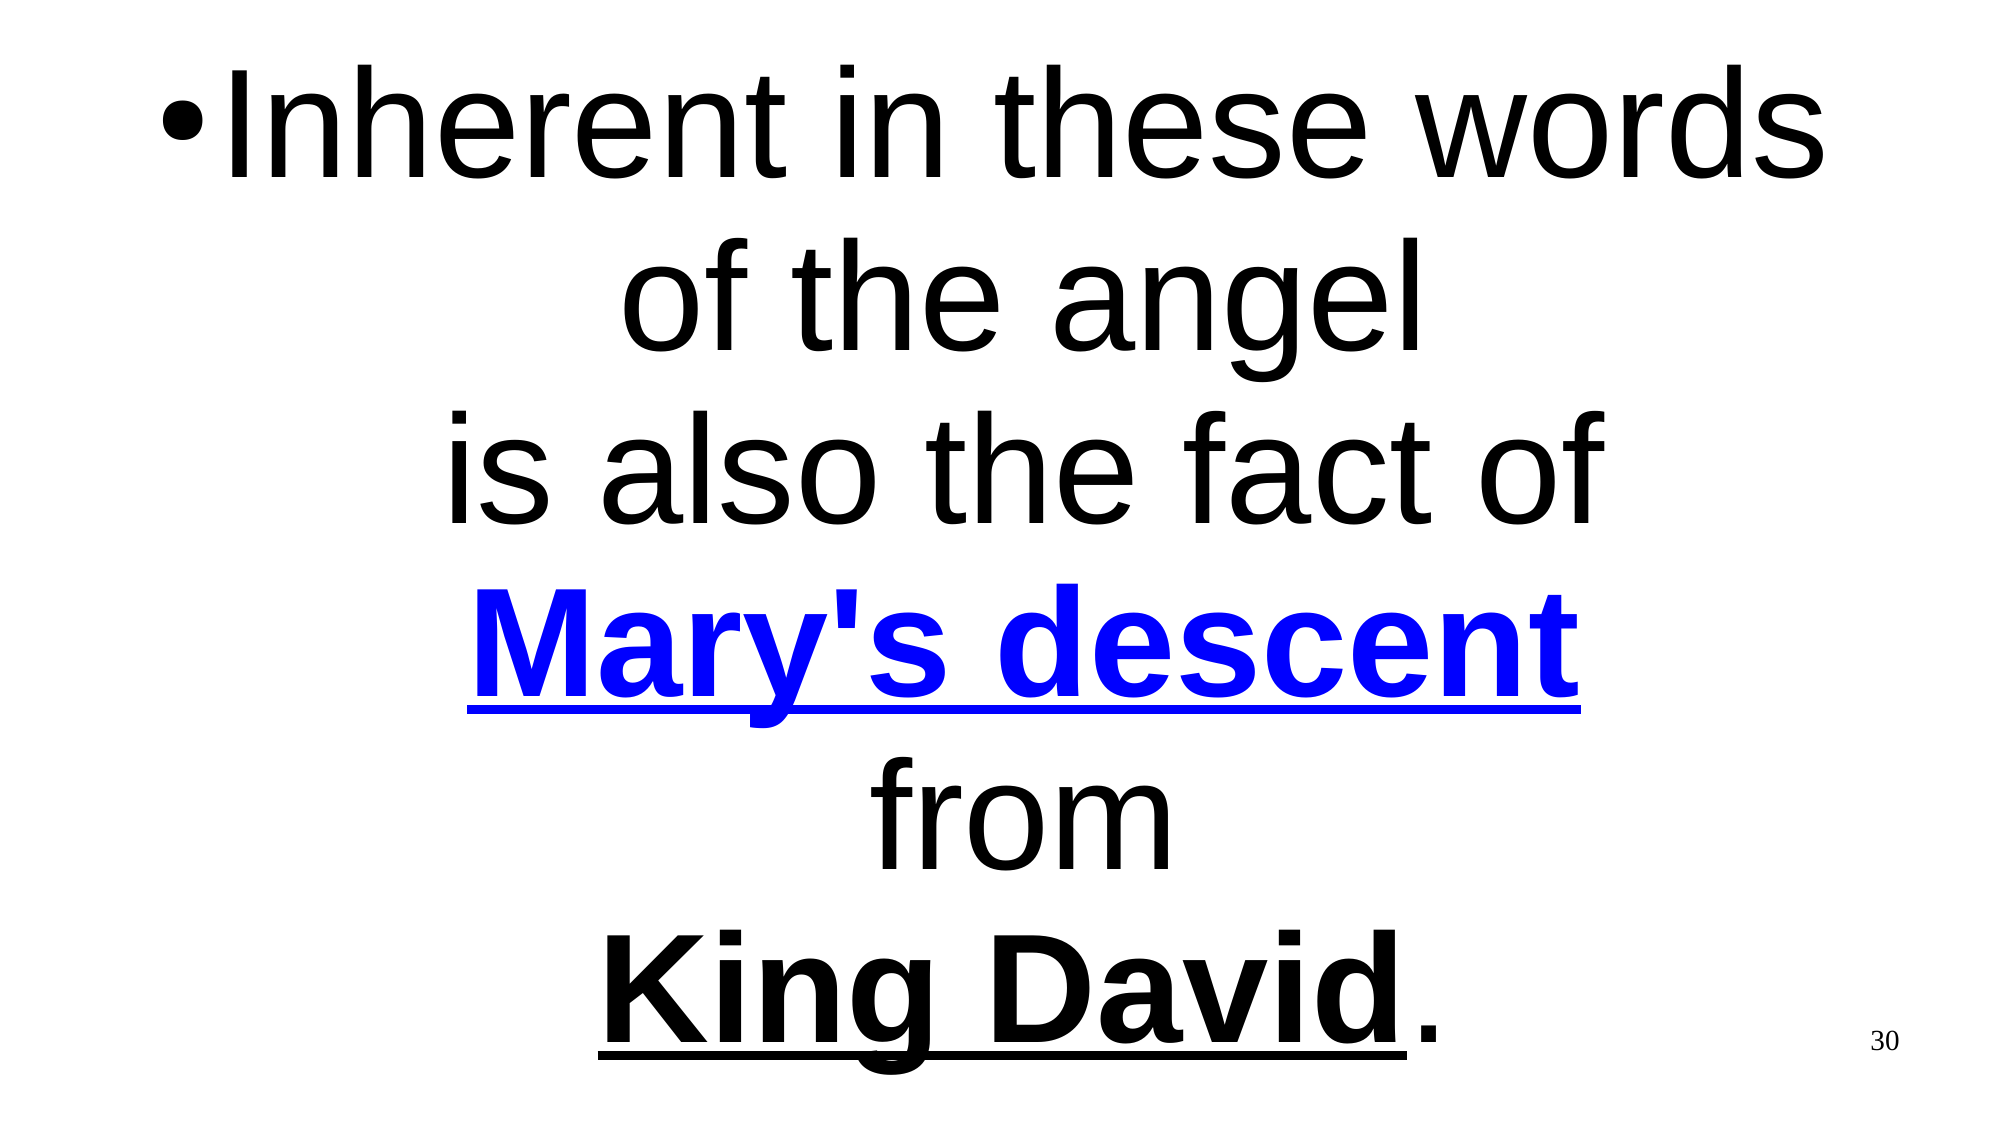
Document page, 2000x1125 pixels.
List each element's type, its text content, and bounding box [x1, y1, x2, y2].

list Inherent in these words of the angel is also the fact of Mary's descent from King David. [37, 37, 1988, 1088]
